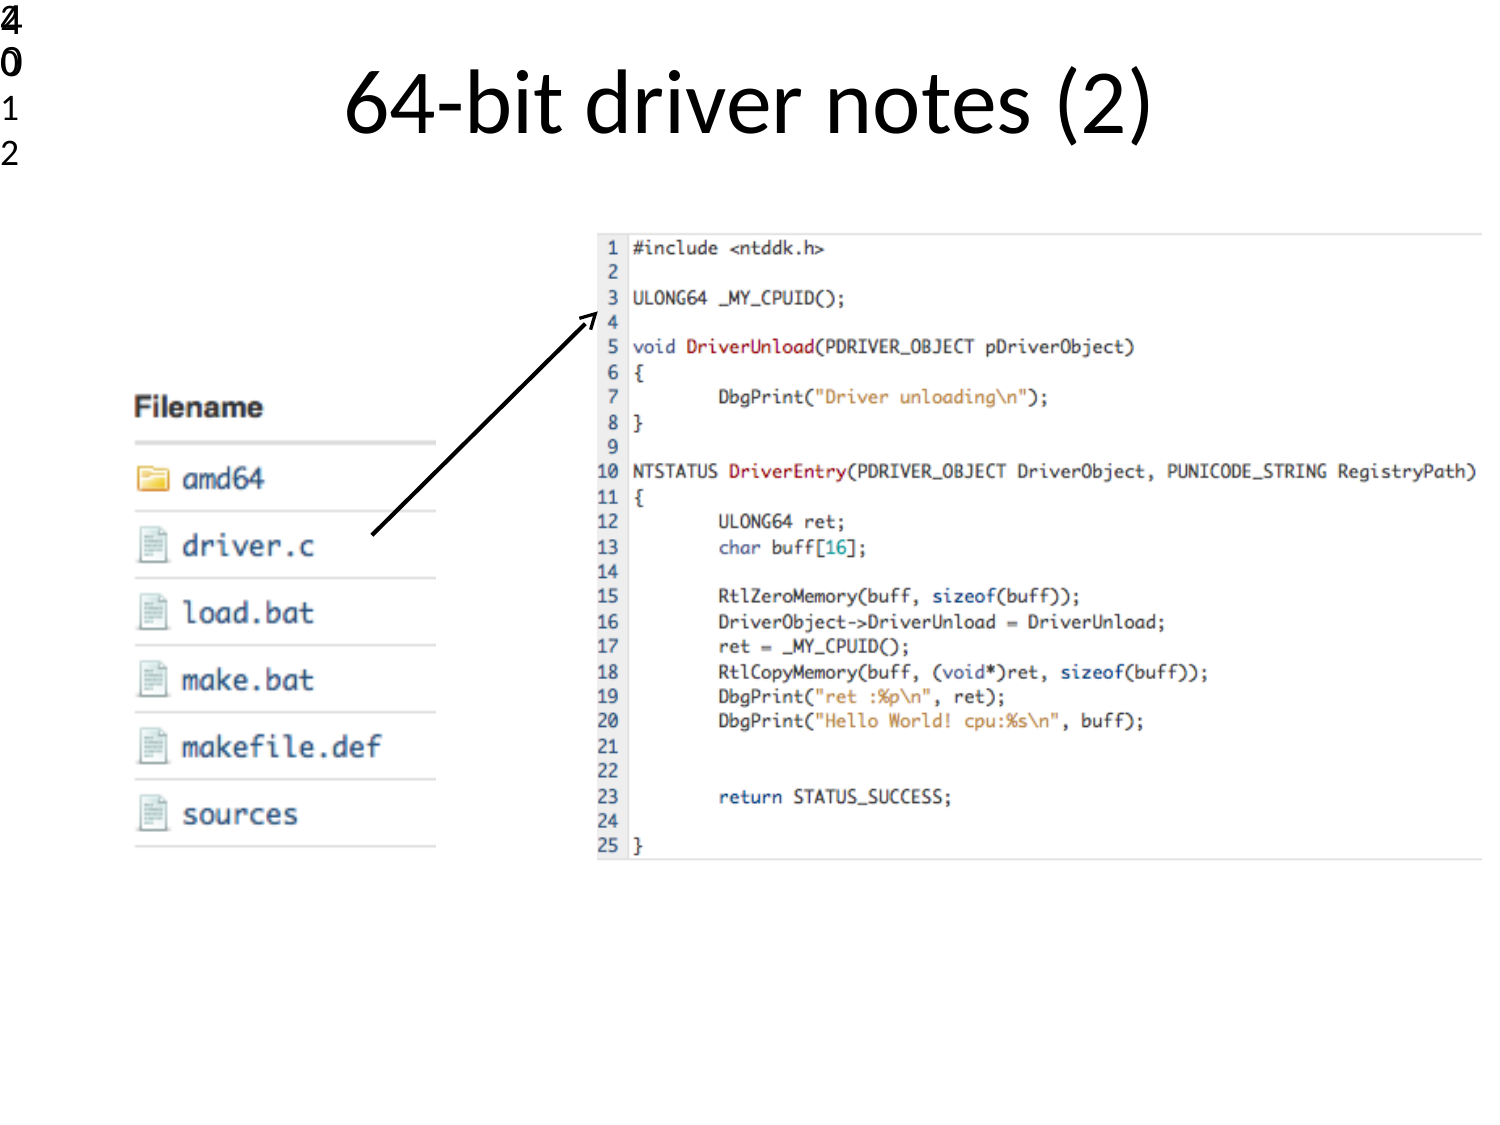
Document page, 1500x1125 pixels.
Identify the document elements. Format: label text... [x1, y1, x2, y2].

title 64-bit driver notes (2) [75, 3, 1425, 191]
picture [597, 232, 1482, 862]
picture [124, 374, 436, 862]
